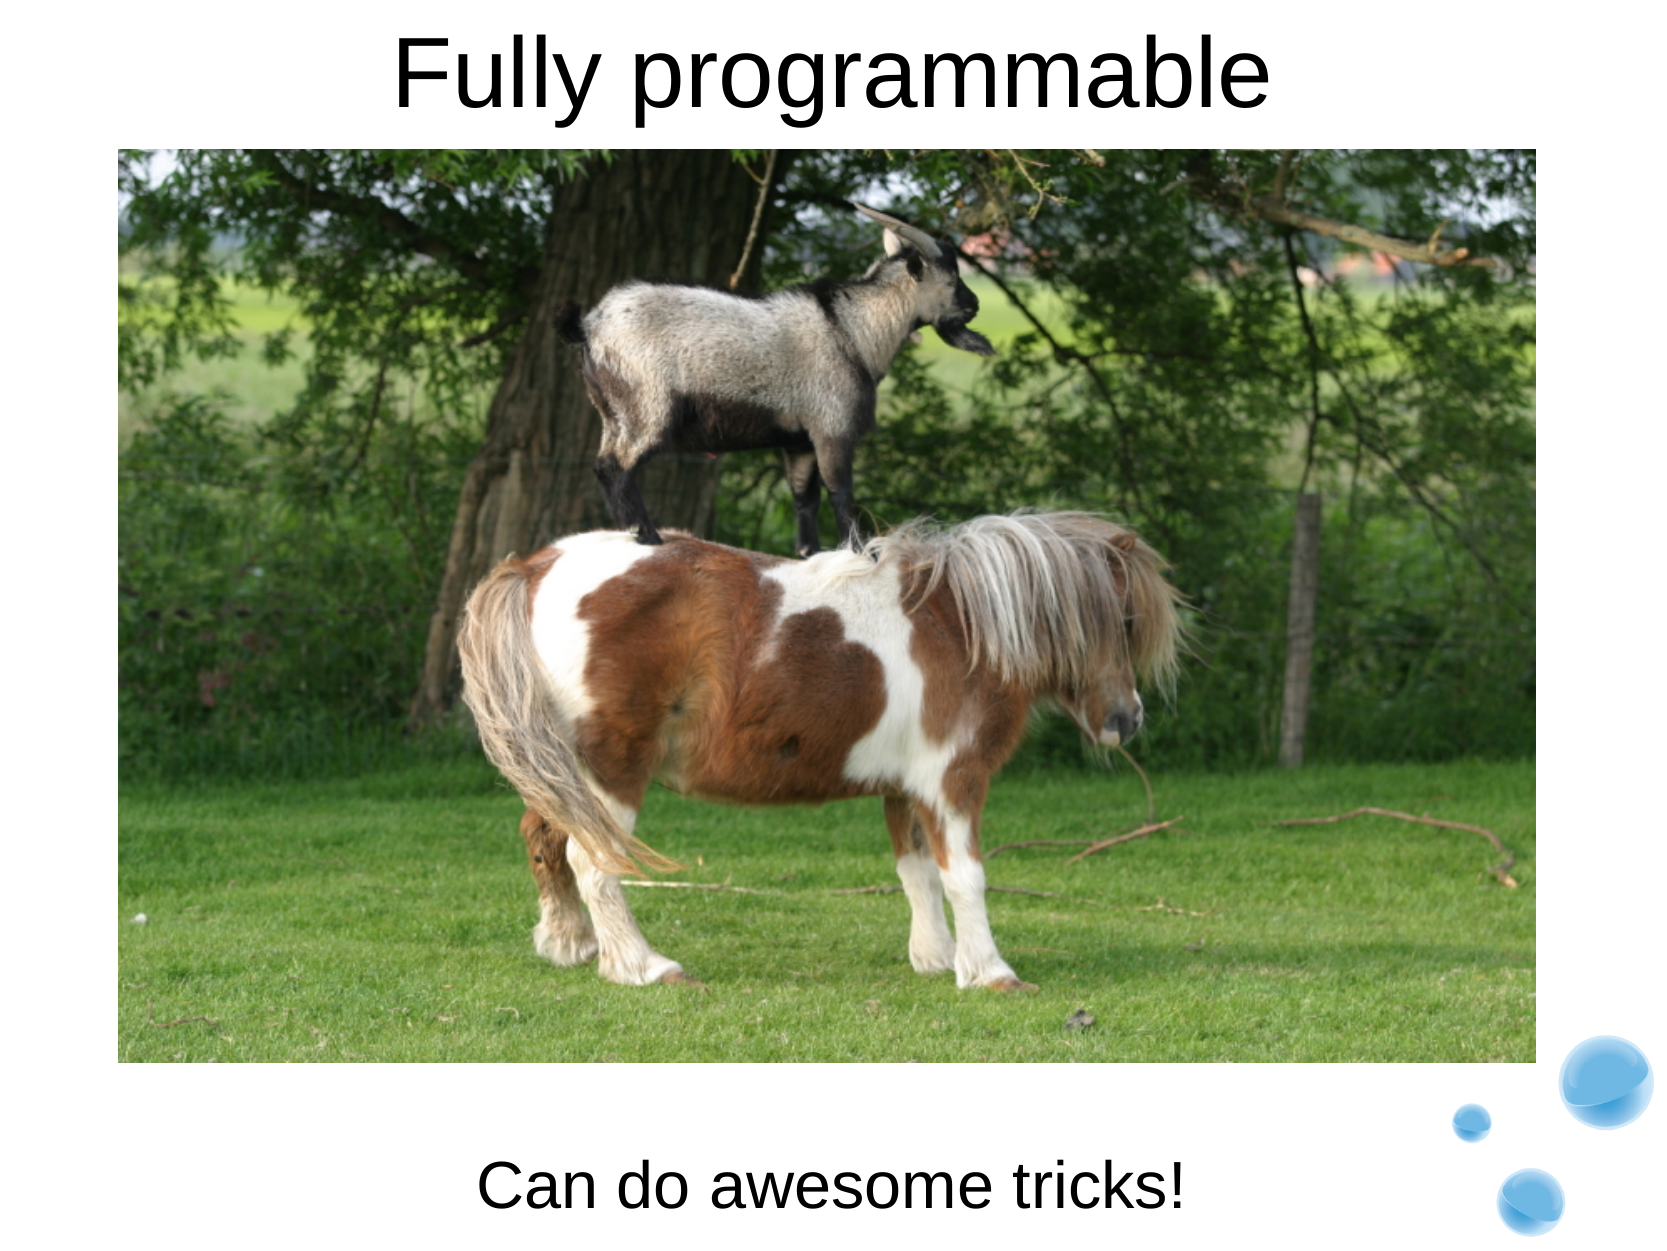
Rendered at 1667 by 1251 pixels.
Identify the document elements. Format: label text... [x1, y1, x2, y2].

title Fully programmable [140, 16, 1525, 216]
subtitle Can do awesome tricks! [290, 1147, 1373, 1239]
picture [118, 149, 1654, 1238]
